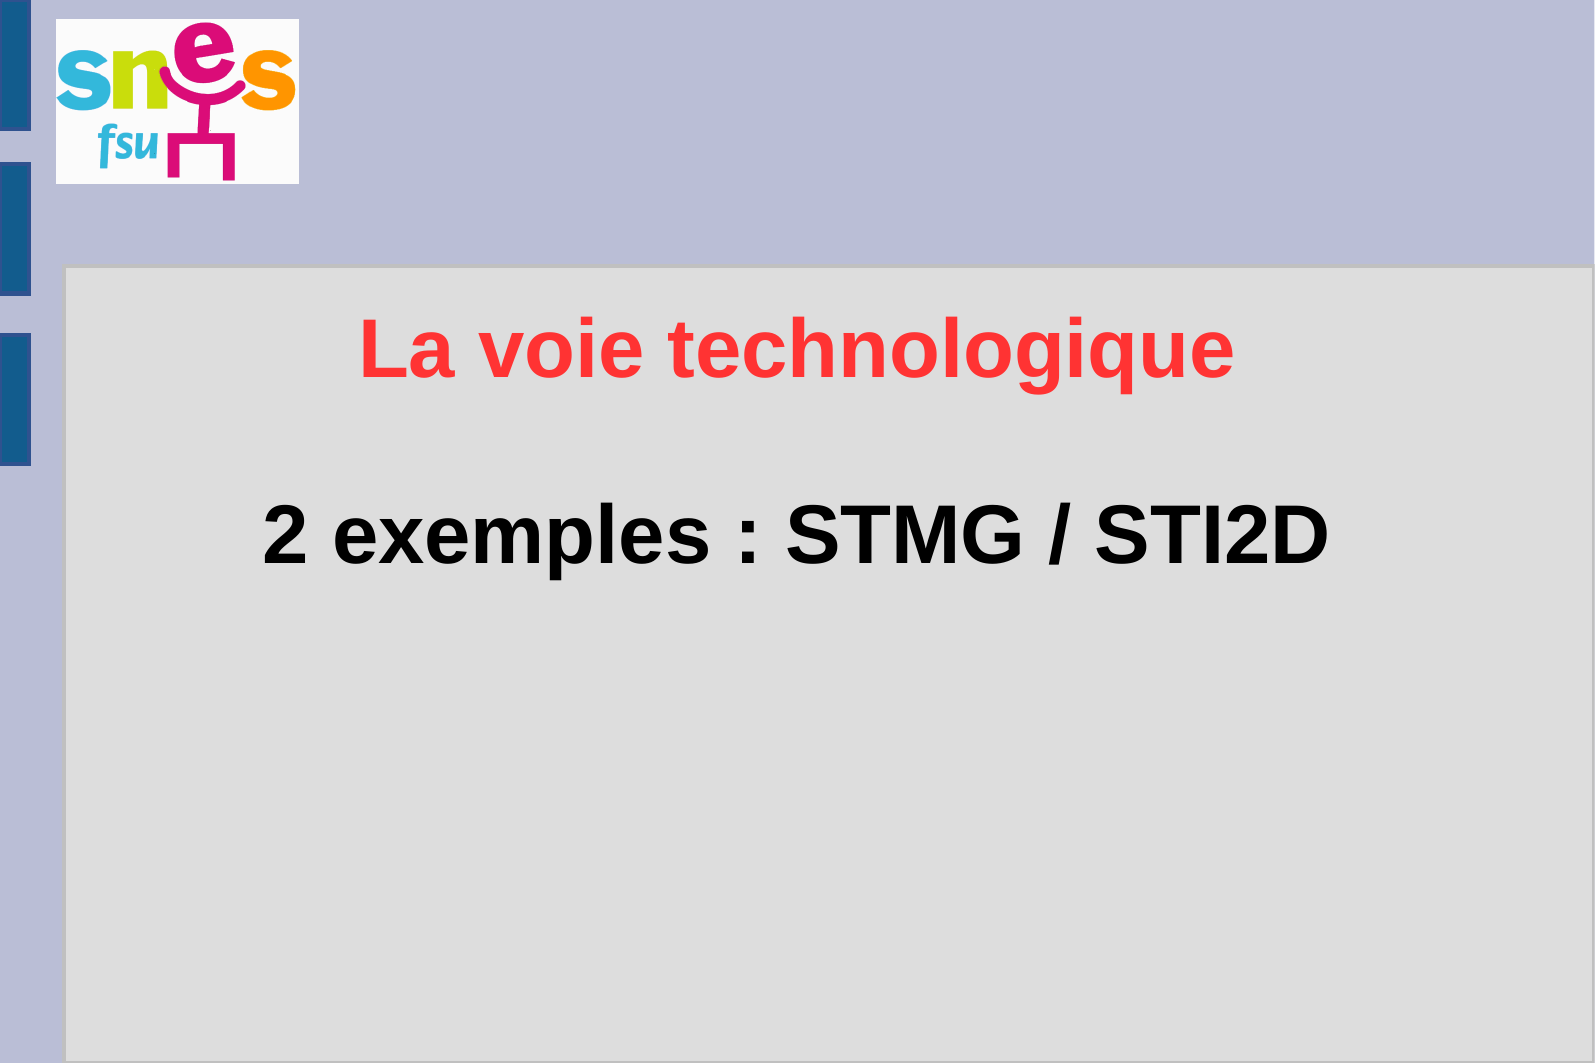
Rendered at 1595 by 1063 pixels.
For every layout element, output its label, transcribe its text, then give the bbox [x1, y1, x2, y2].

text_box La voie technologique 2 exemples : STMG / STI2D [70, 295, 1524, 959]
picture [56, 19, 299, 184]
